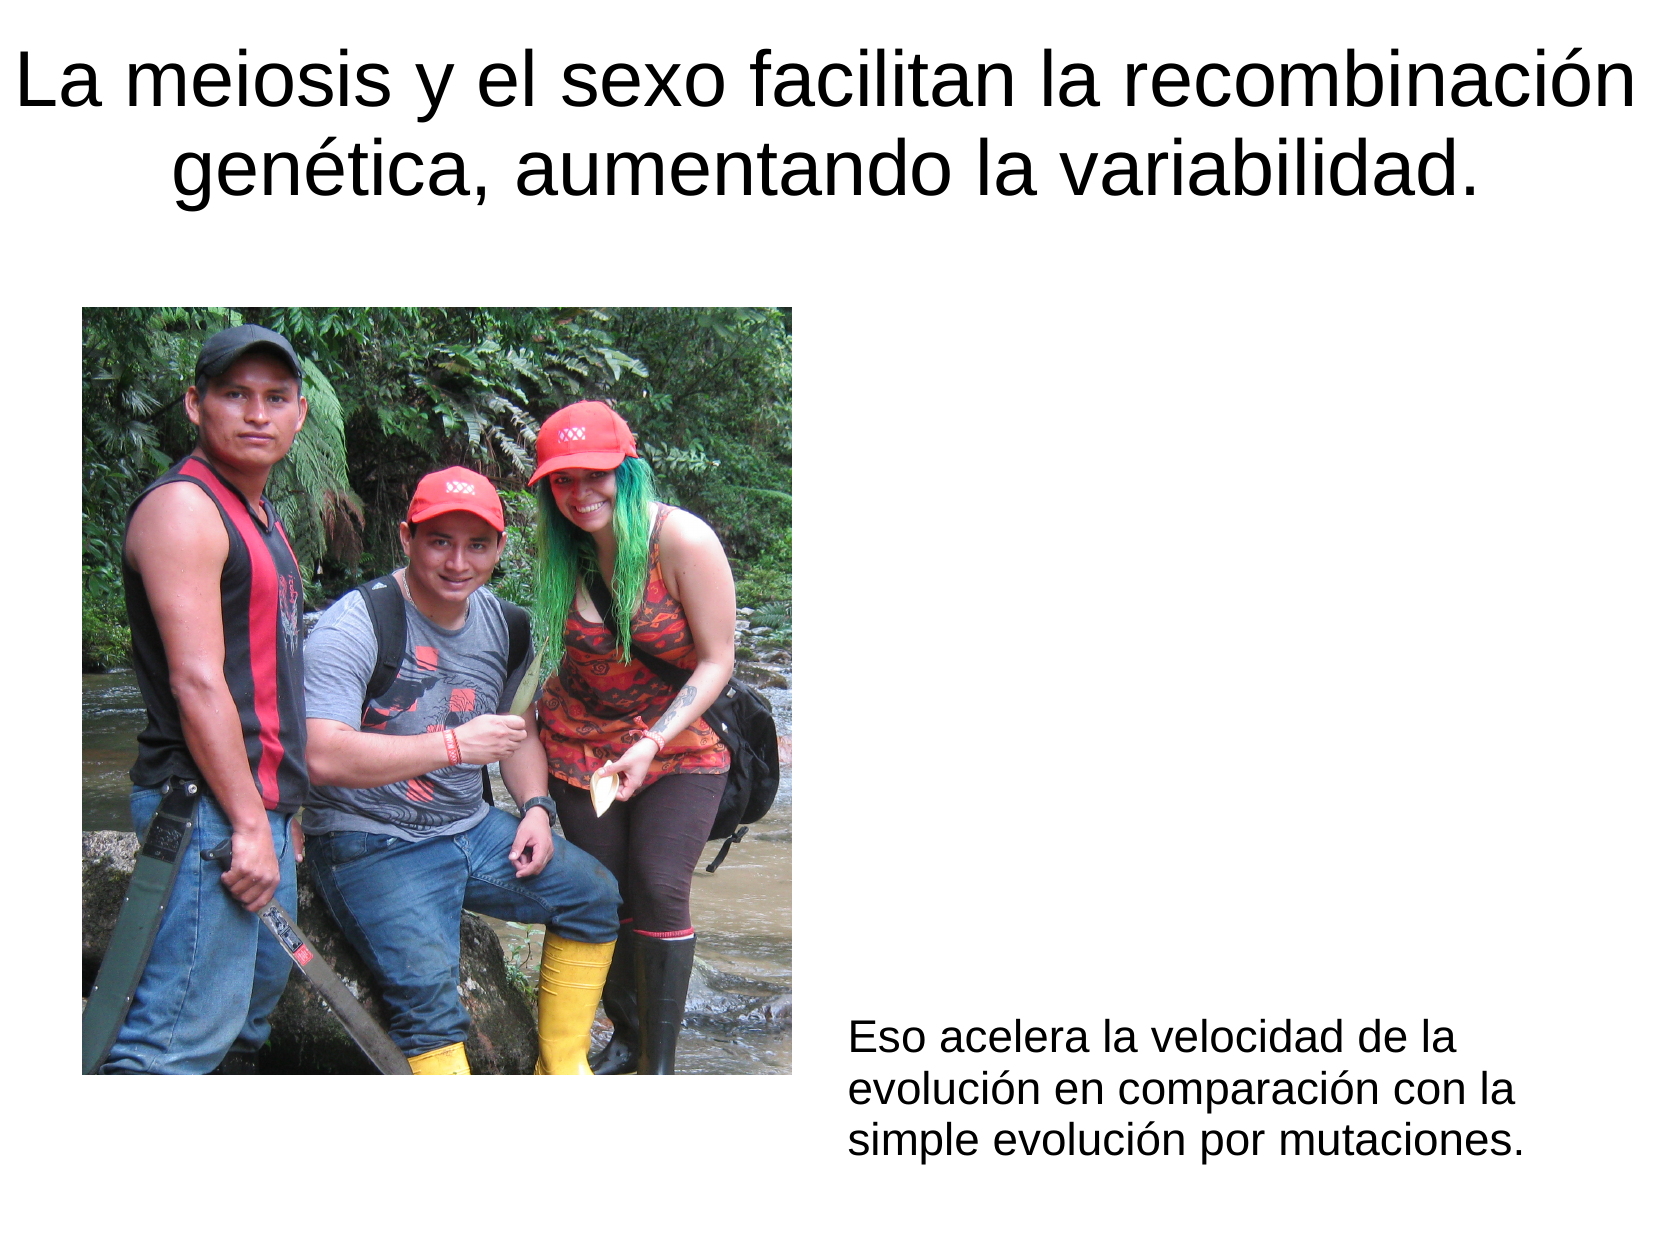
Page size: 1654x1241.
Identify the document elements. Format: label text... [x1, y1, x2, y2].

picture [82, 307, 792, 1075]
title La meiosis y el sexo facilitan la recombinación genética, aumentando la variabilidad. [0, 0, 1654, 257]
text_box Eso acelera la velocidad de la evolución en comparación con la simple evolución por mutaciones. [832, 1003, 1601, 1172]
